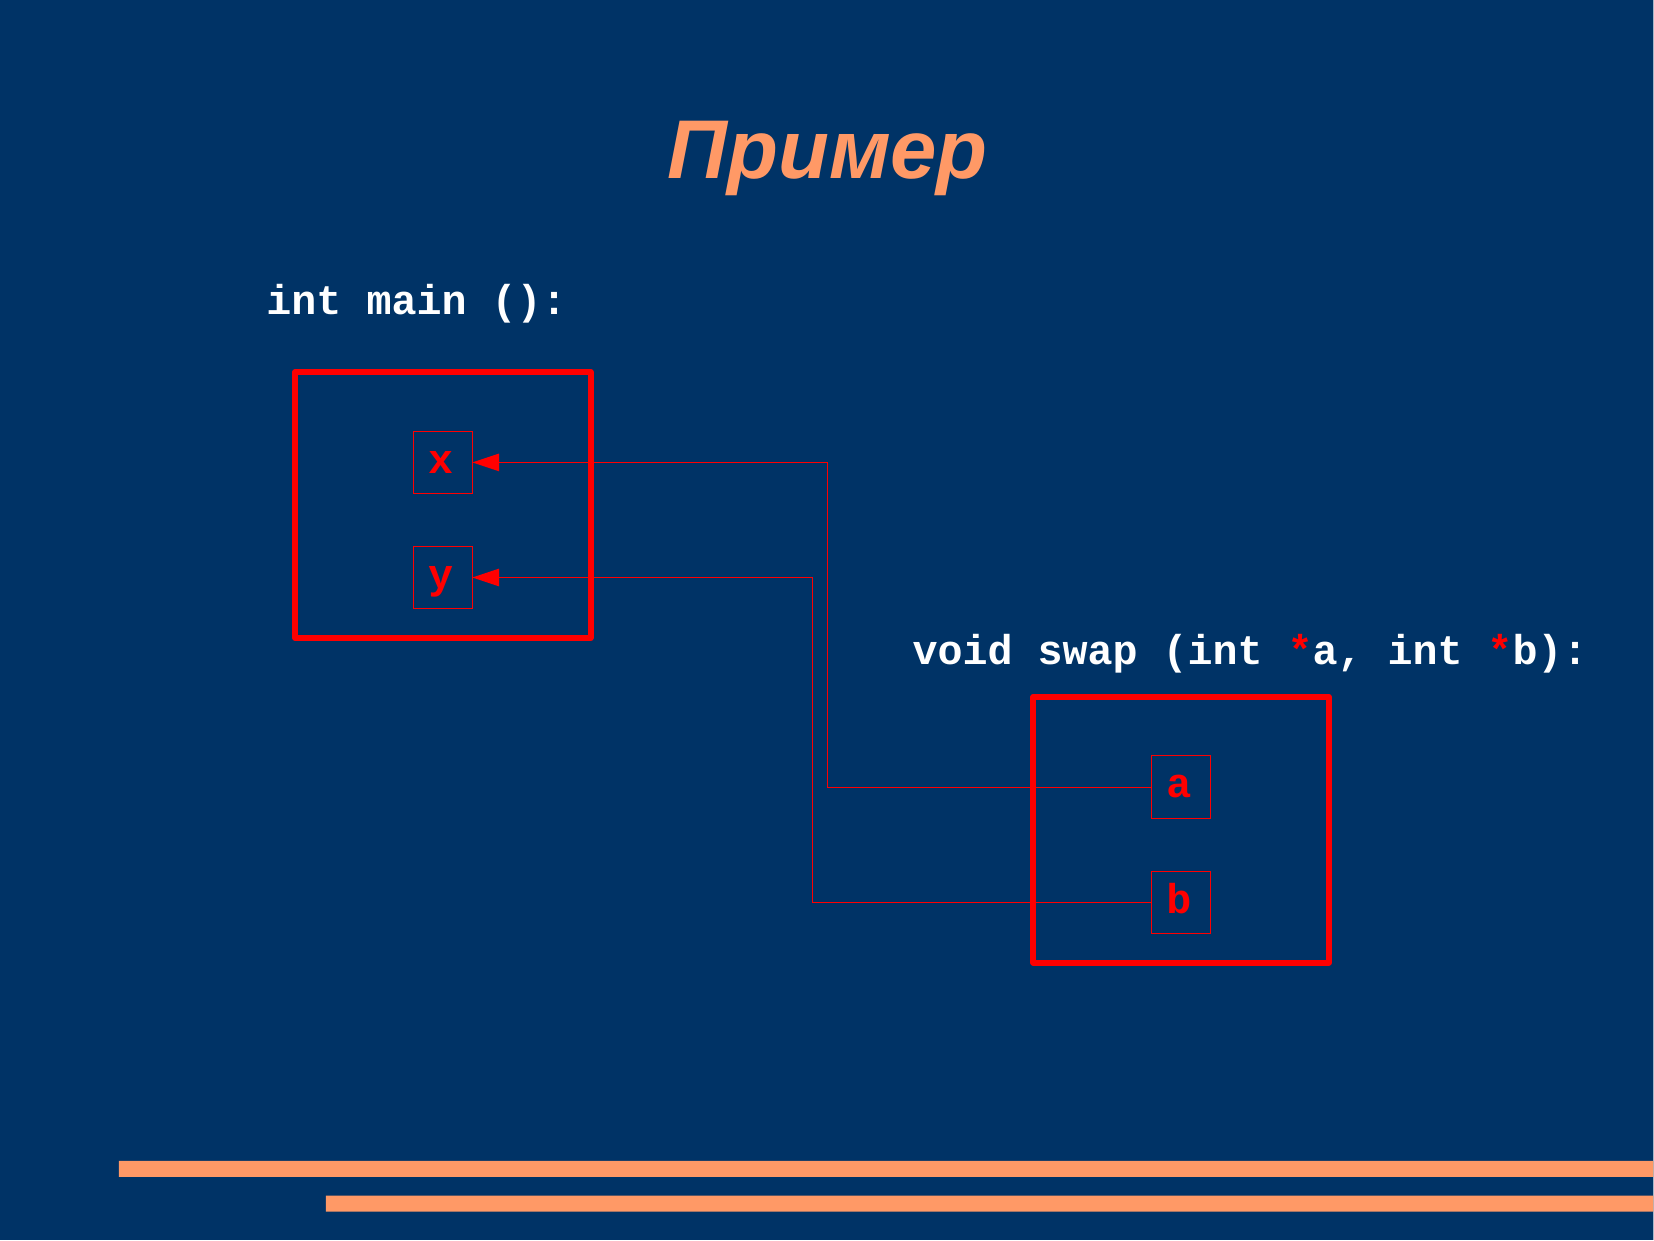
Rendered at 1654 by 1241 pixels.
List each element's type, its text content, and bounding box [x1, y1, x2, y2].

text_box void swap (int *a, int *b): [897, 575, 1654, 686]
text_box x [413, 431, 473, 494]
text_box b [1151, 871, 1211, 934]
text_box y [413, 546, 473, 609]
title Пример [121, 46, 1534, 254]
text_box a [1151, 755, 1211, 819]
text_box int main (): [251, 272, 631, 336]
